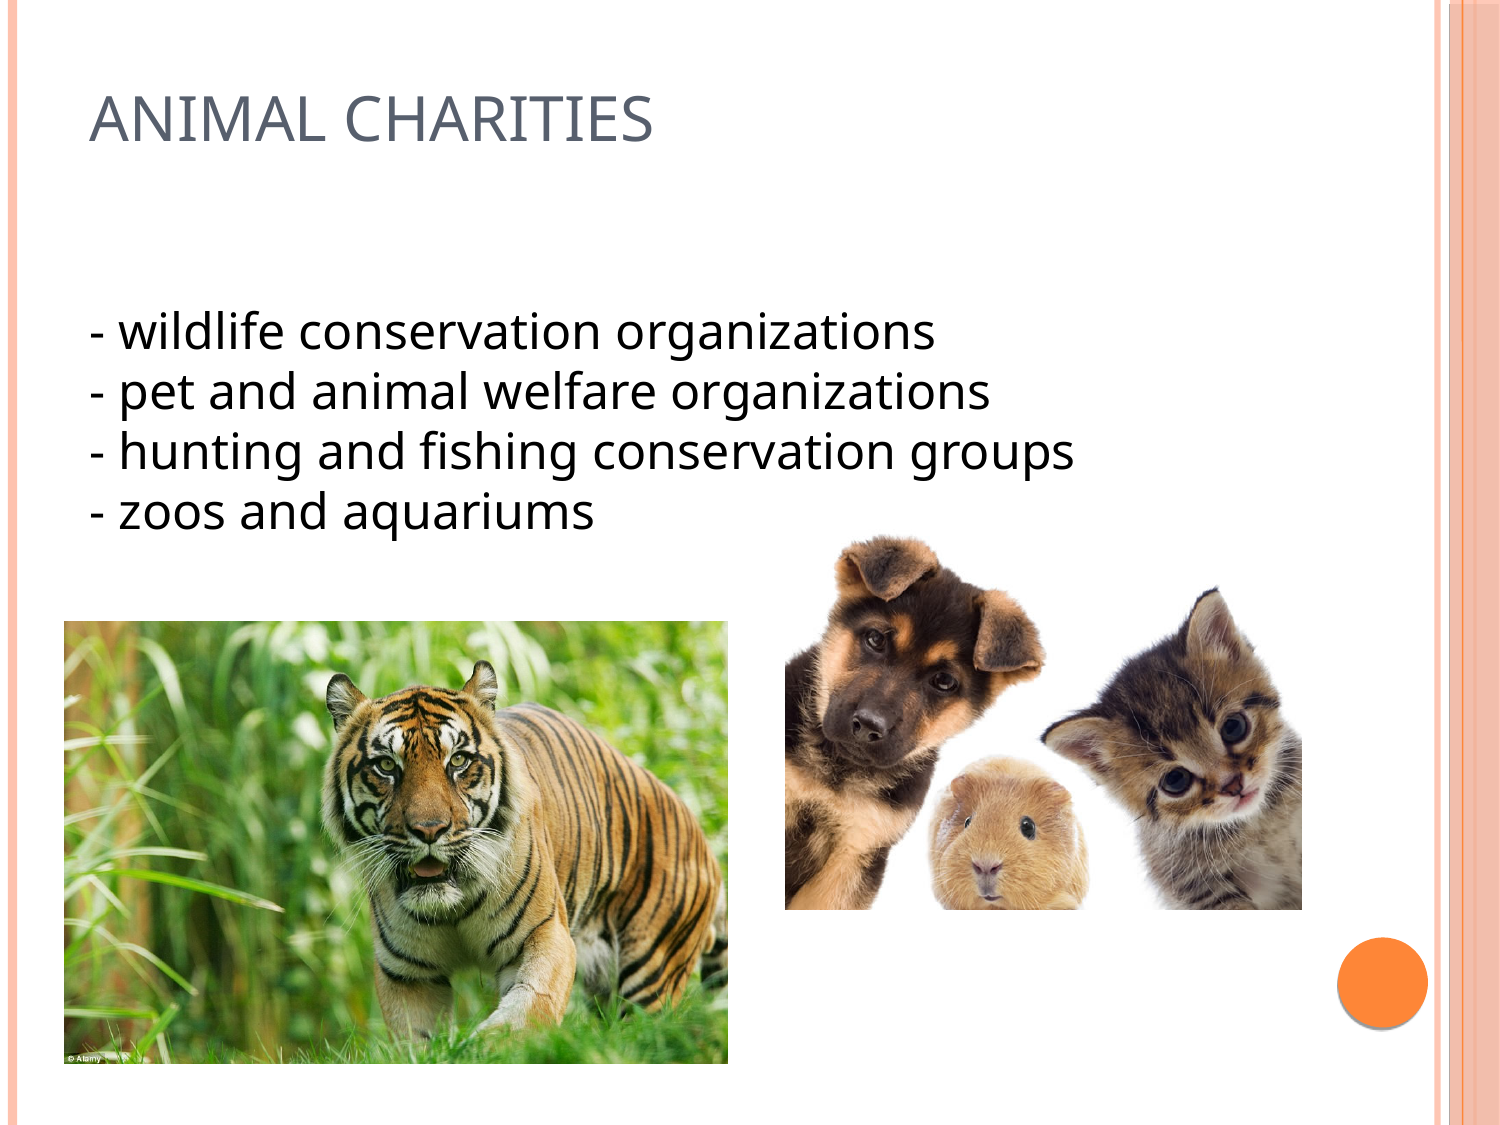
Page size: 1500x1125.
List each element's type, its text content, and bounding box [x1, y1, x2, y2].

list - wildlife conservation organizations - pet and animal welfare organizations - hunting and fishing conservation groups - zoos and aquariums [75, 231, 1300, 1062]
picture [64, 621, 728, 1064]
picture [785, 515, 1302, 910]
title Animal charities [75, 45, 1300, 161]
